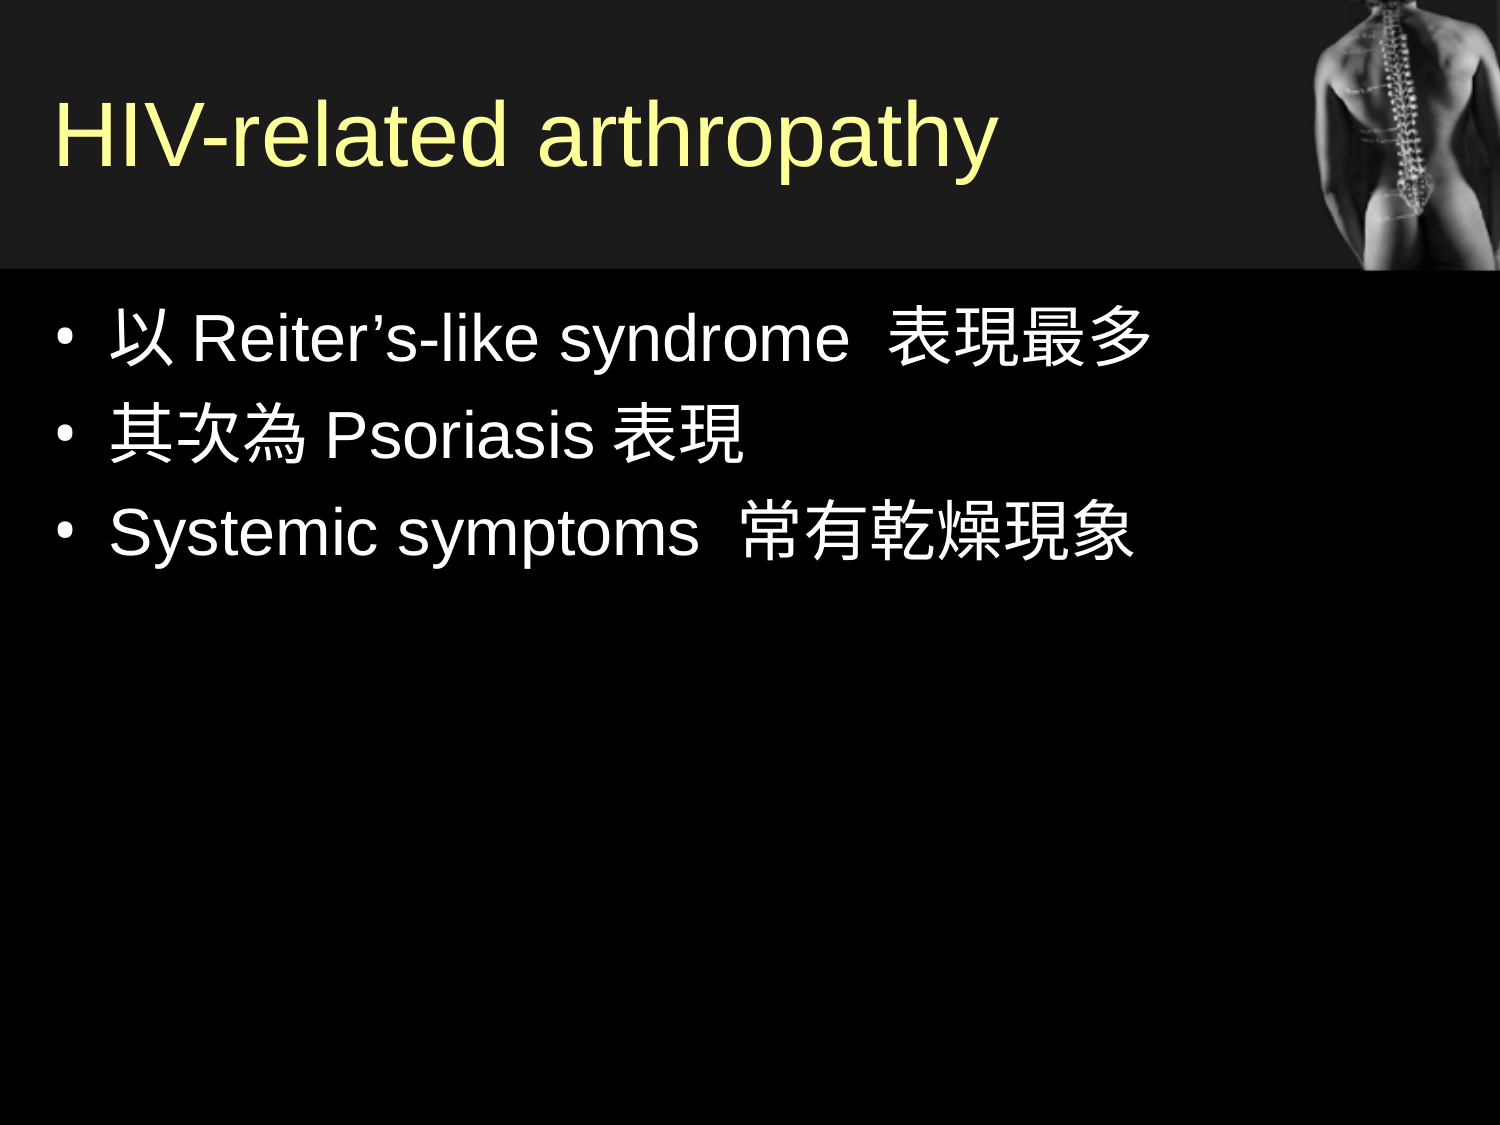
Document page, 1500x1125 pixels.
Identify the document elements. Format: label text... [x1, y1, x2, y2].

title HIV-related arthropathy [37, 32, 1300, 228]
list 以Reiter’s-like syndrome 表現最多 其次為Psoriasis表現 Systemic symptoms 常有乾燥現象 [37, 287, 1476, 1000]
